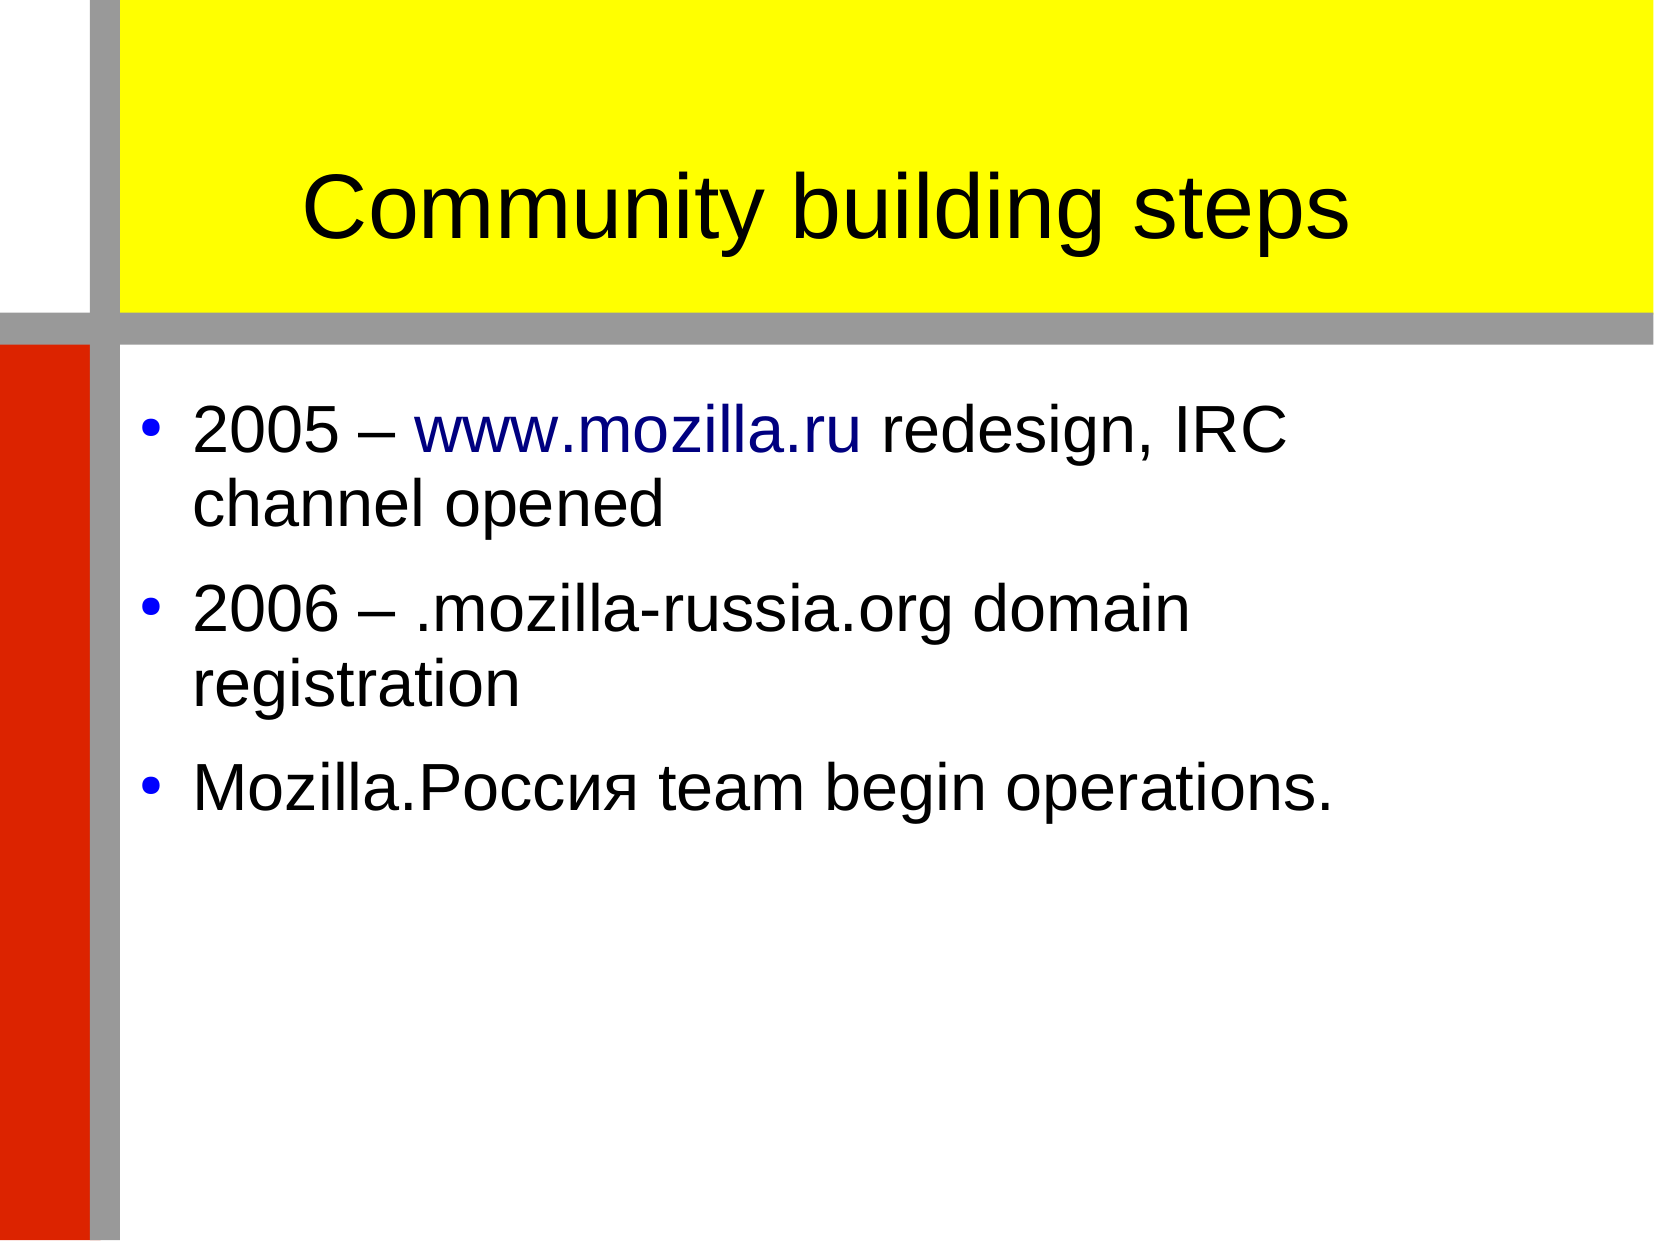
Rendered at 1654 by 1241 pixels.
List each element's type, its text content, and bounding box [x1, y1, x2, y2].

list 2005 – www.mozilla.ru redesign, IRC channel opened 2006 – .mozilla-russia.org domain registration Mozilla.Россия team begin operations. [121, 391, 1534, 1241]
title Community building steps [121, 102, 1534, 311]
